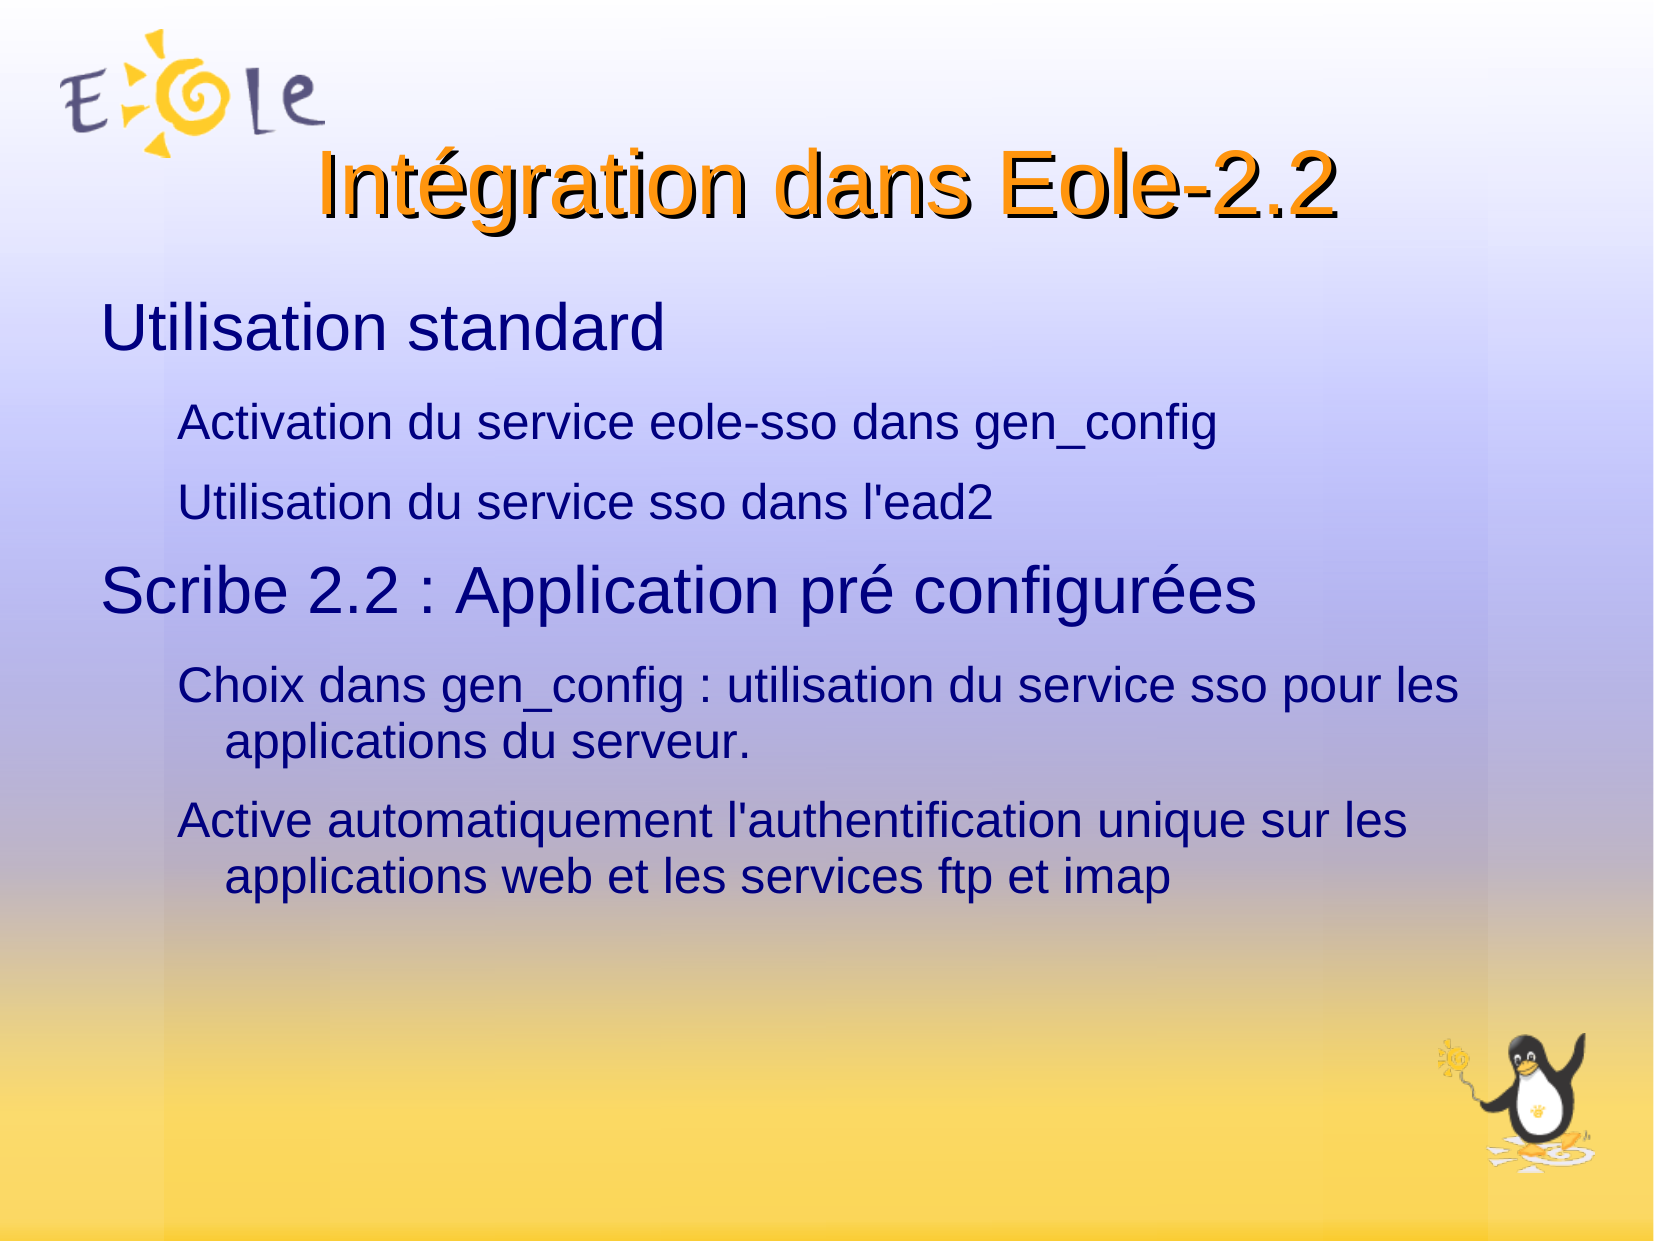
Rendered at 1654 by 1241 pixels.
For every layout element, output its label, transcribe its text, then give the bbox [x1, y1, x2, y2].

list Utilisation standard Activation du service eole-sso dans gen_config Utilisation du service sso dans l'ead2 Scribe 2.2 : Application pré configurées Choix dans gen_config : utilisation du service sso pour les applications du serveur. Active automatiquement l'authentification unique sur les applications web et les services ftp et imap [82, 290, 1571, 1094]
picture [0, 0, 1654, 1241]
title Intégration dans Eole-2.2 [82, 86, 1571, 279]
